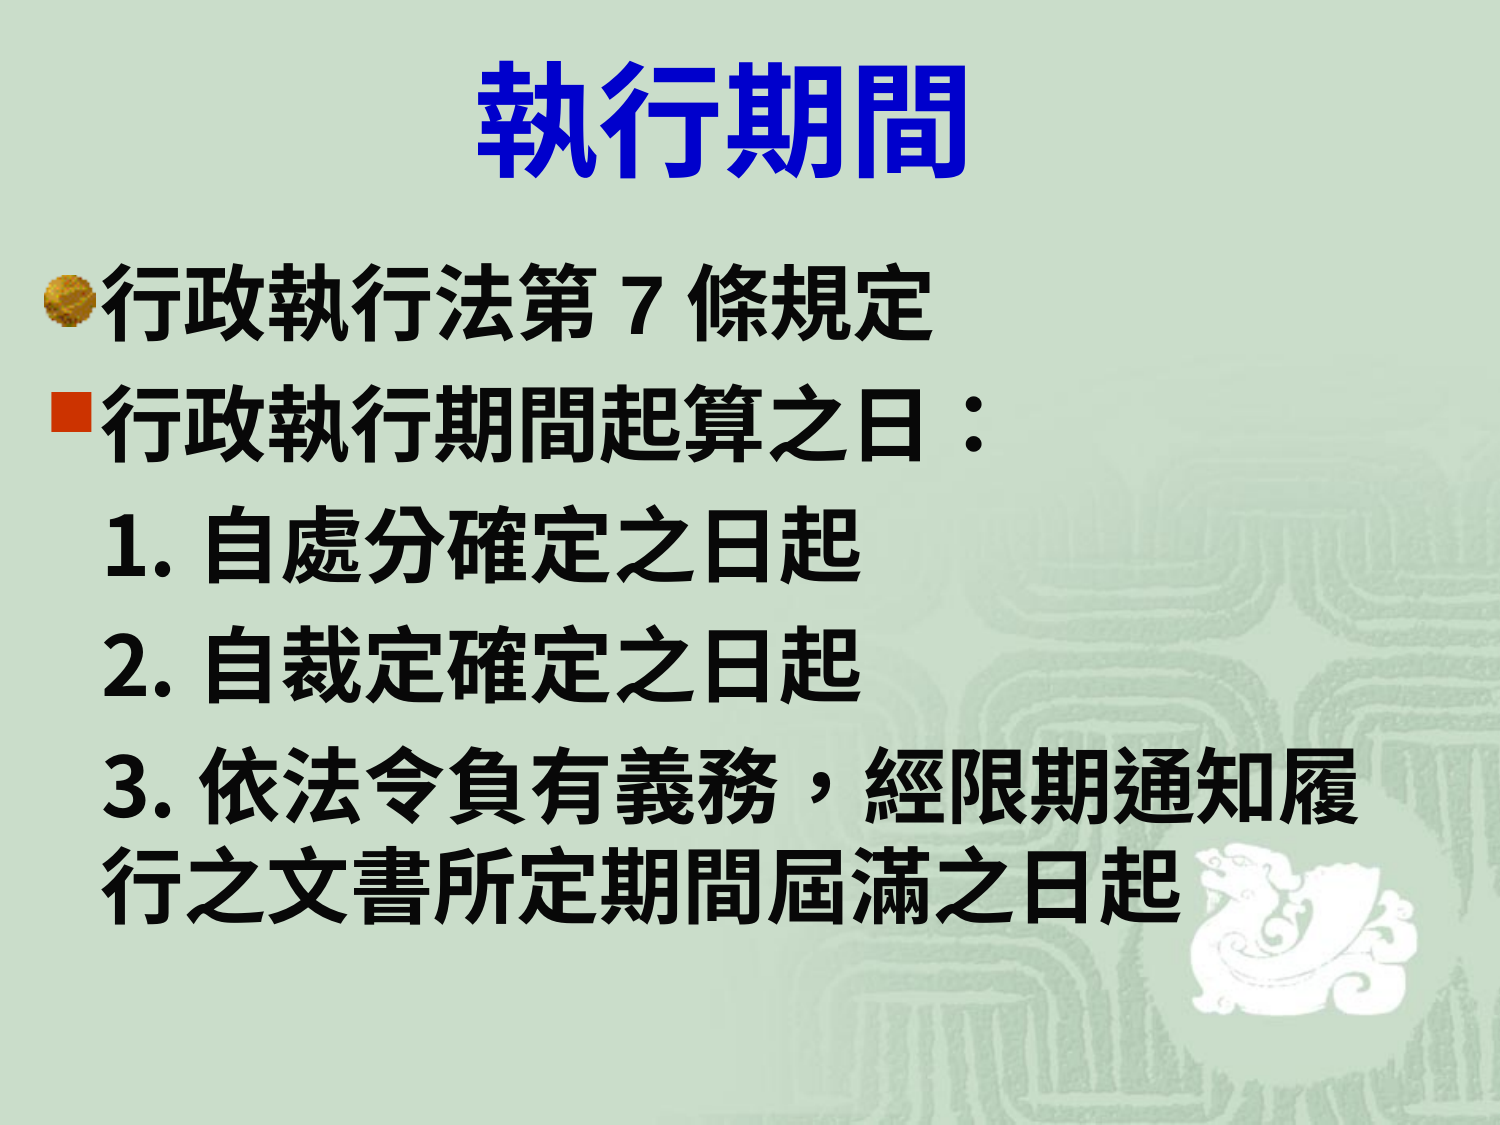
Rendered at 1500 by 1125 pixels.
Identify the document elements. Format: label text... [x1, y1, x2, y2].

title 執行期間 [62, 51, 1386, 184]
list 行政執行法第7條規定 行政執行期間起算之日： 1.自處分確定之日起 2.自裁定確定之日起 3.依法令負有義務，經限期通知履行之文書所定期間屆滿之日起 [29, 243, 1430, 1063]
picture [0, 0, 1500, 1125]
